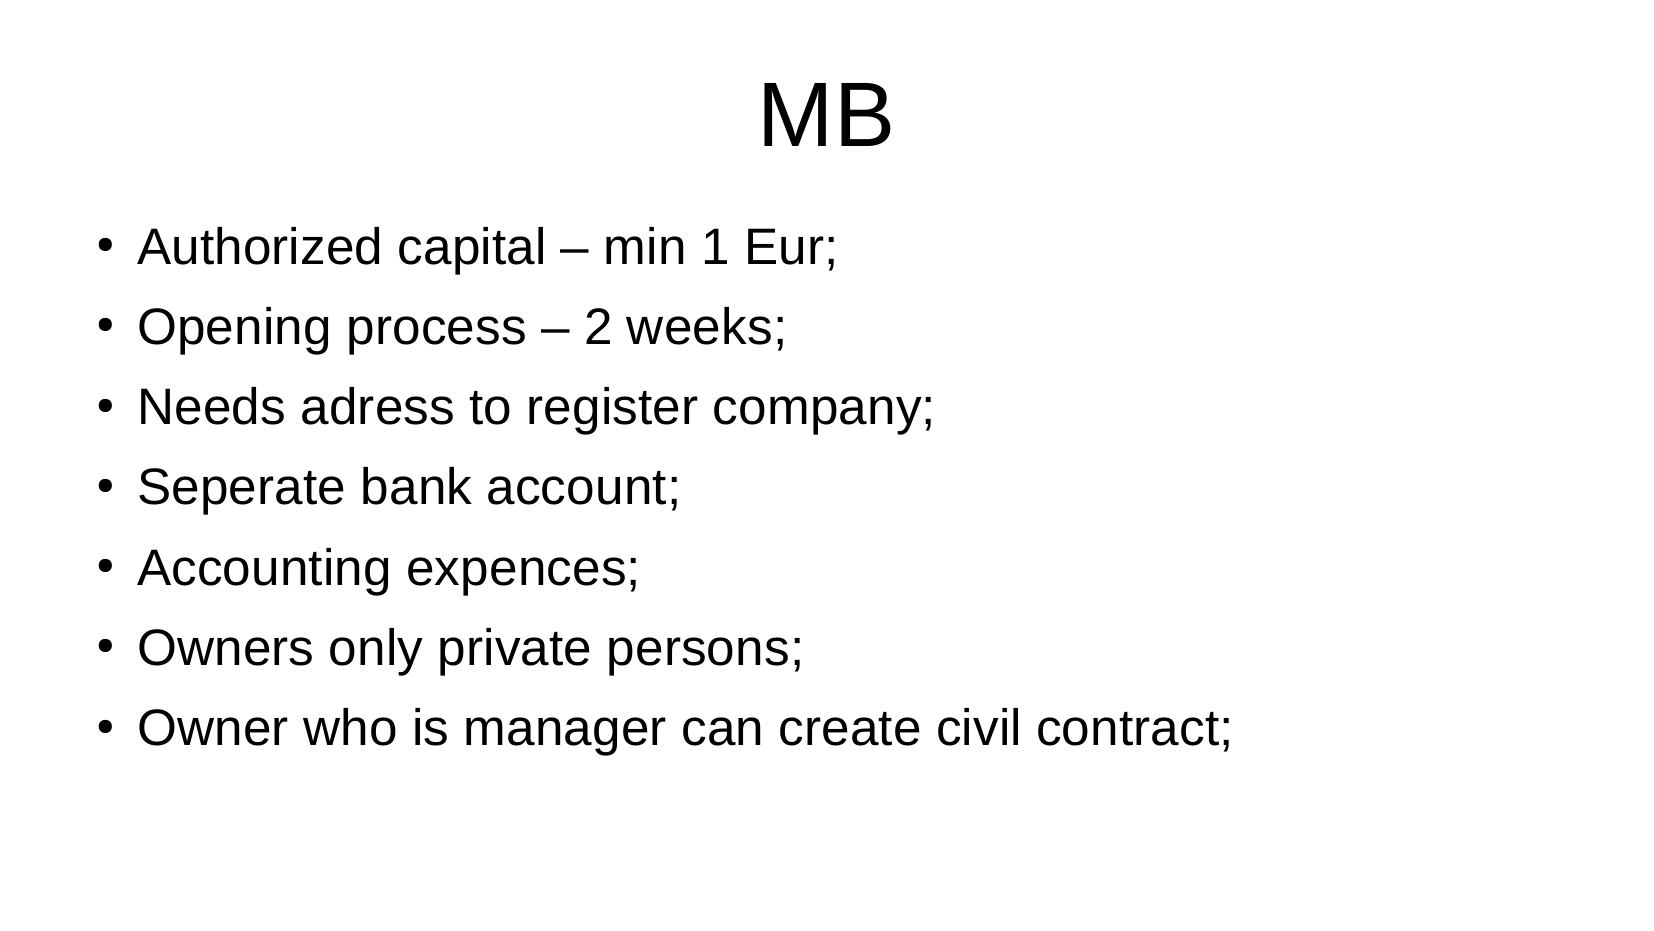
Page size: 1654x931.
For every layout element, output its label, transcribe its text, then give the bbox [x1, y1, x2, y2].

list Authorized capital – min 1 Eur; Opening process – 2 weeks; Needs adress to register company; Seperate bank account; Accounting expences; Owners only private persons; Owner who is manager can create civil contract; [82, 217, 1571, 758]
title MB [82, 37, 1571, 193]
